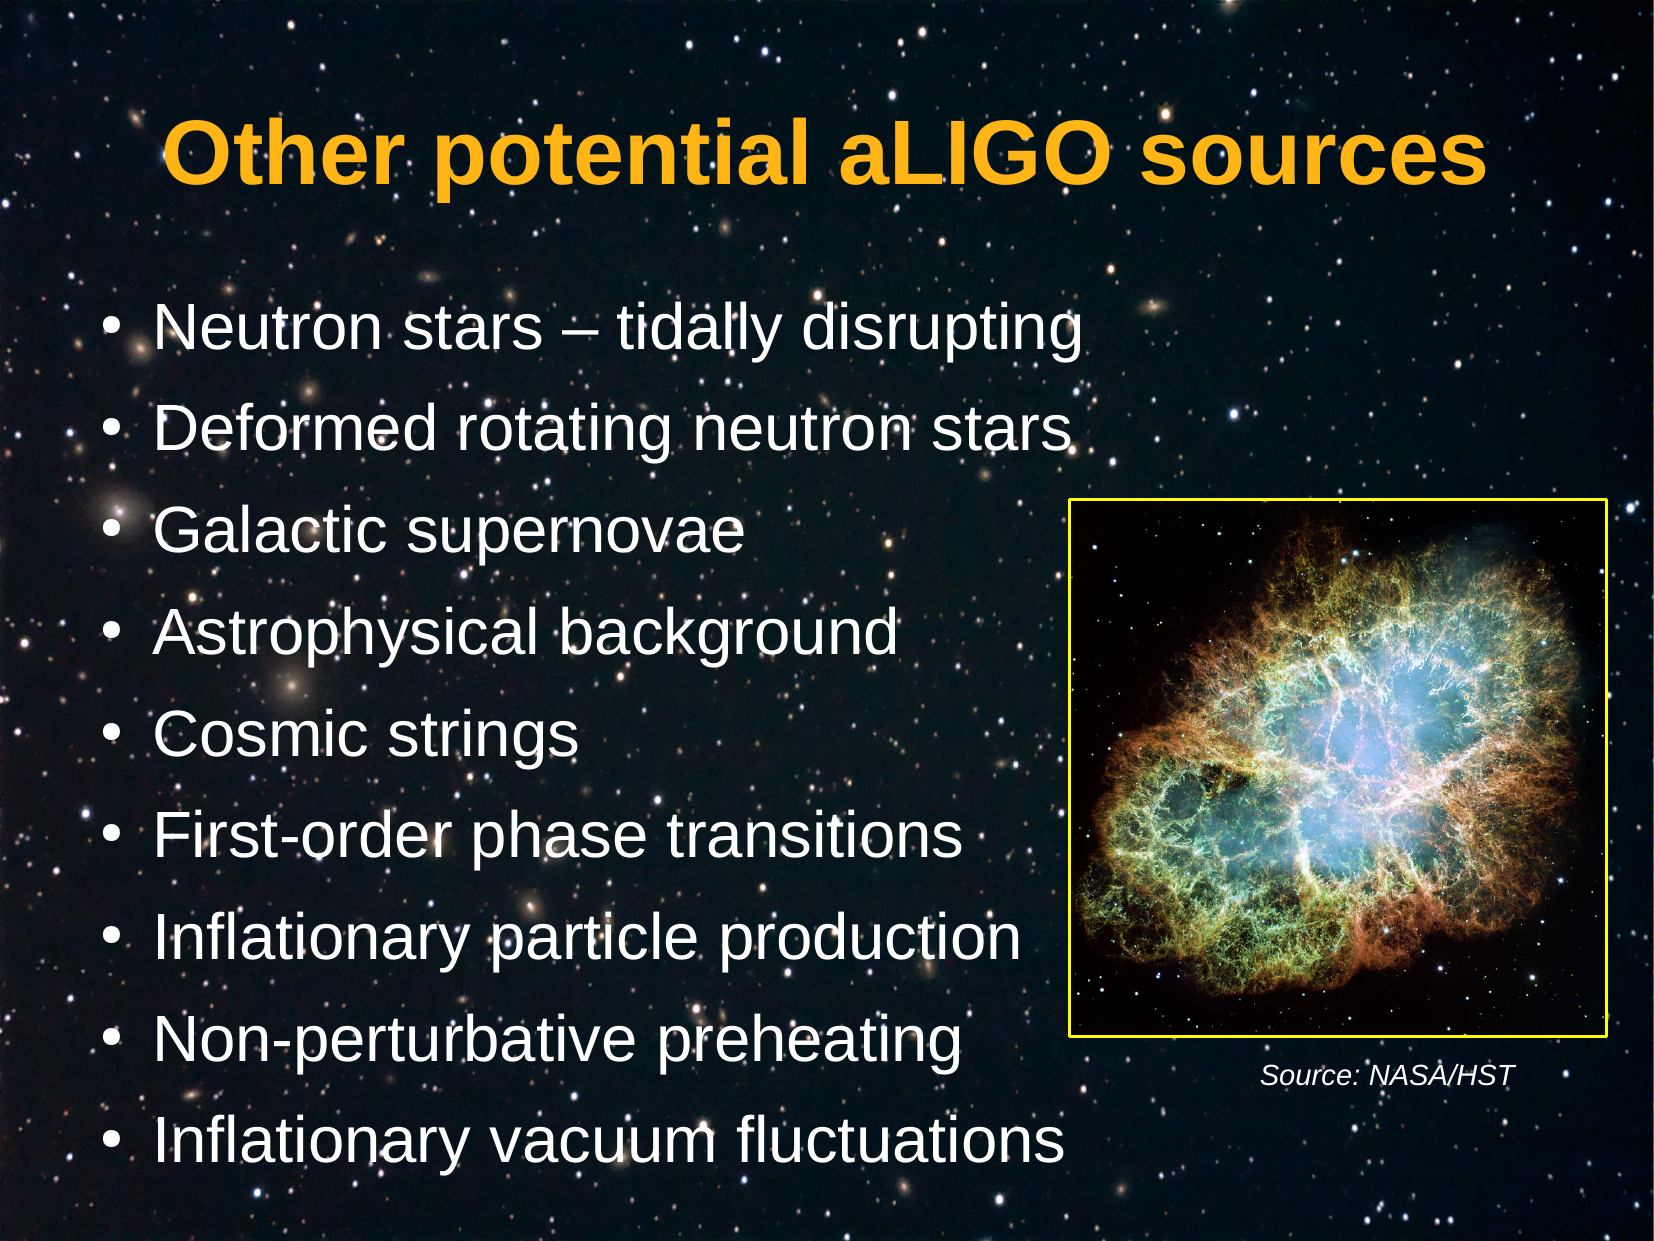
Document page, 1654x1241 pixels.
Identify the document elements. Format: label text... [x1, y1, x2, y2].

title Other potential aLIGO sources [82, 49, 1571, 257]
picture [0, 0, 1654, 1241]
list Neutron stars – tidally disrupting Deformed rotating neutron stars Galactic supernovae Astrophysical background Cosmic strings First-order phase transitions Inflationary particle production Non-perturbative preheating Inflationary vacuum fluctuations [82, 290, 1538, 1186]
text_box Source: NASA/HST [1245, 1051, 1561, 1100]
